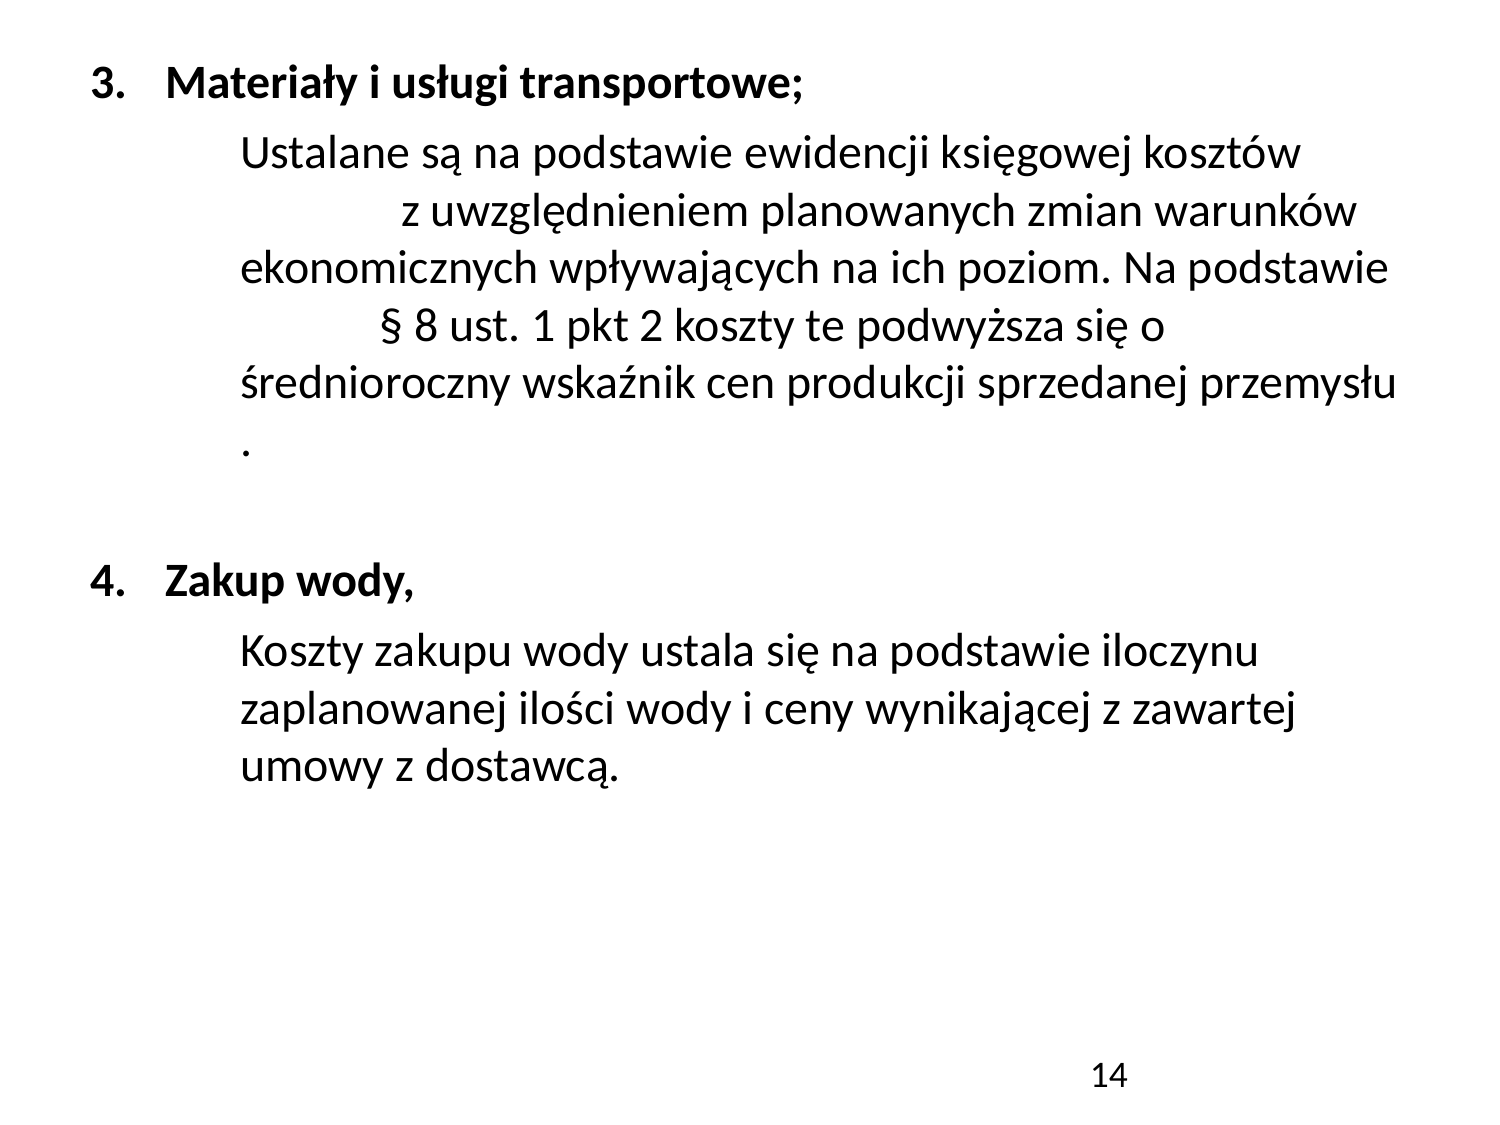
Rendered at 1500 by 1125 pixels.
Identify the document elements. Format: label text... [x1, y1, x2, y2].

text_box 14 [1074, 1042, 1426, 1103]
list Materiały i usługi transportowe; Ustalane są na podstawie ewidencji księgowej kosztów z uwzględnieniem planowanych zmian warunków ekonomicznych wpływających na ich poziom. Na podstawie § 8 ust. 1 pkt 2 koszty te podwyższa się o średnioroczny wskaźnik cen produkcji sprzedanej przemysłu . Zakup wody, Koszty zakupu wody ustala się na podstawie iloczynu zaplanowanej ilości wody i ceny wynikającej z zawartej umowy z dostawcą. [75, 42, 1426, 1005]
